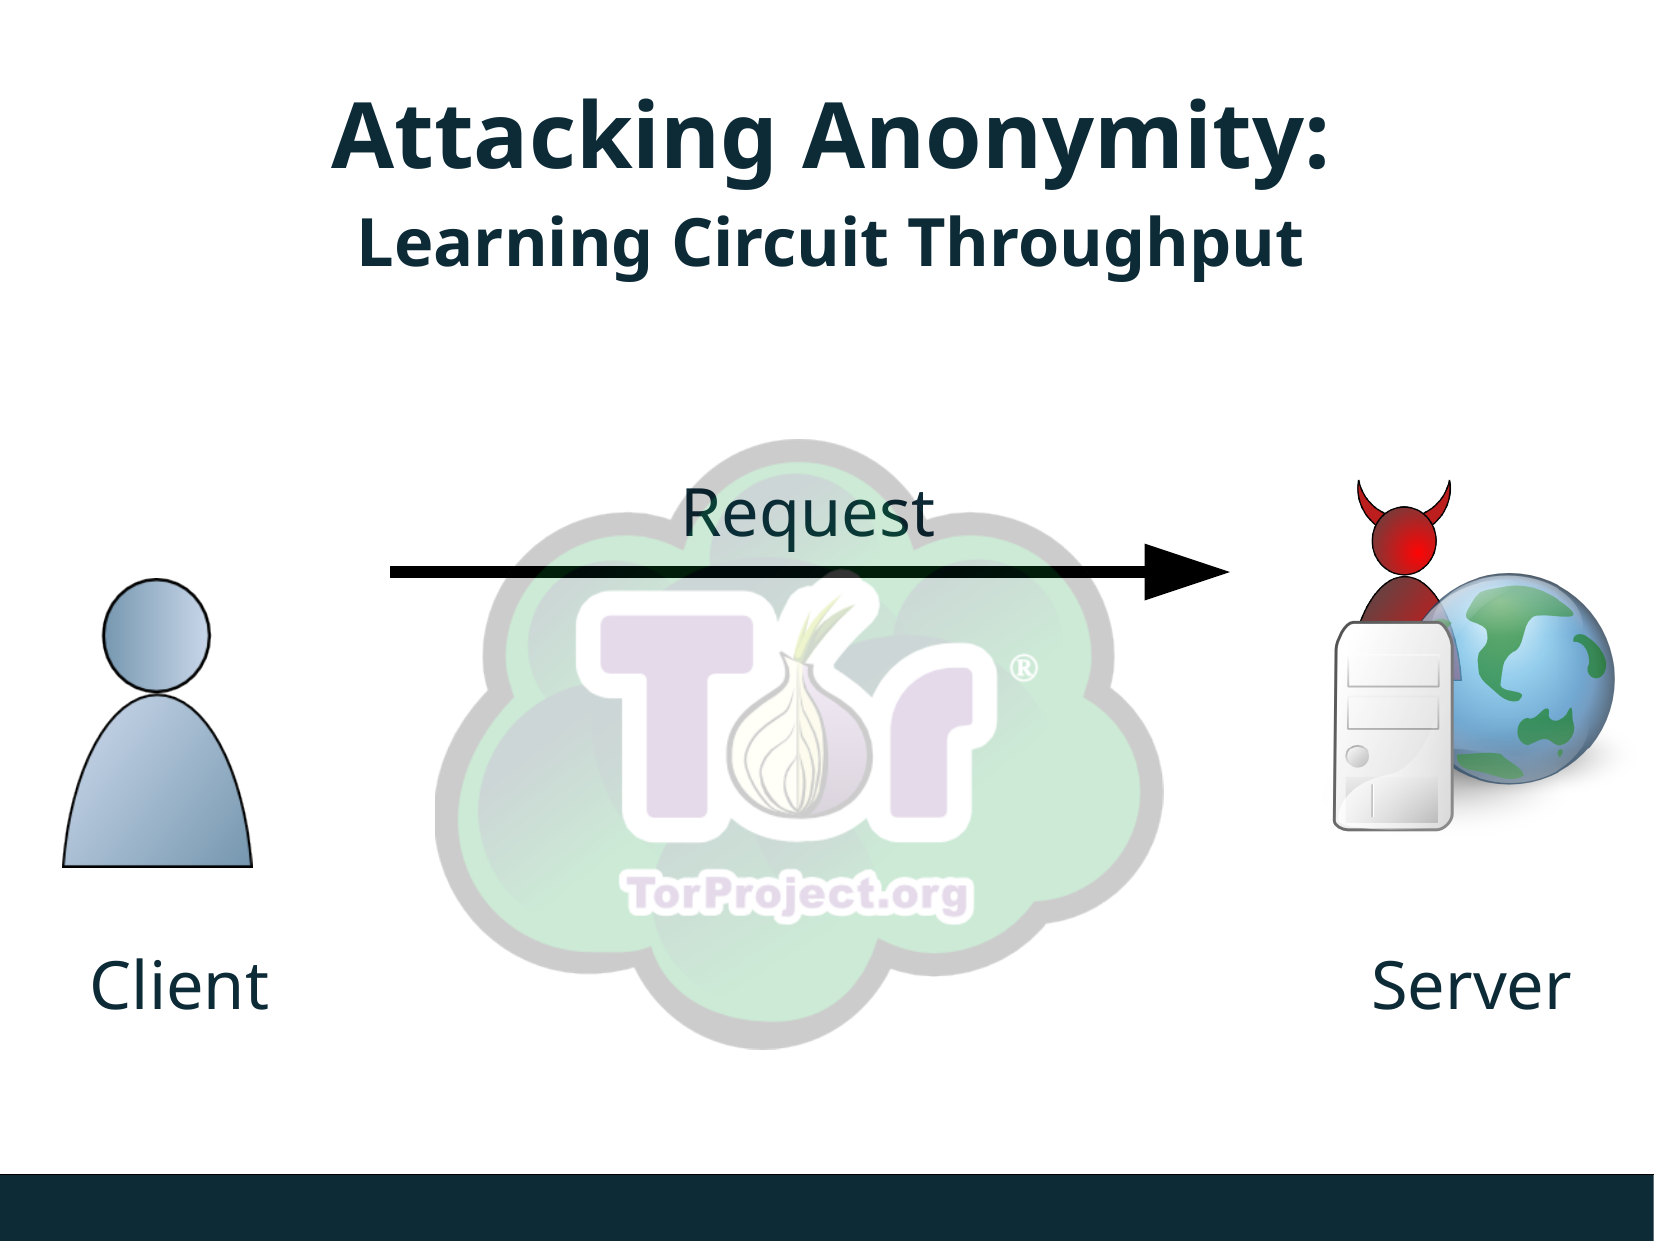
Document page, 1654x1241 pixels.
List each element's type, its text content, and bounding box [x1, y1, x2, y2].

text_box Client [75, 930, 269, 1022]
title Attacking Anonymity: Learning Circuit Throughput [86, 74, 1575, 282]
picture [435, 439, 1164, 1051]
picture [62, 578, 253, 868]
picture [1320, 479, 1638, 837]
text_box Server [1356, 930, 1564, 1022]
